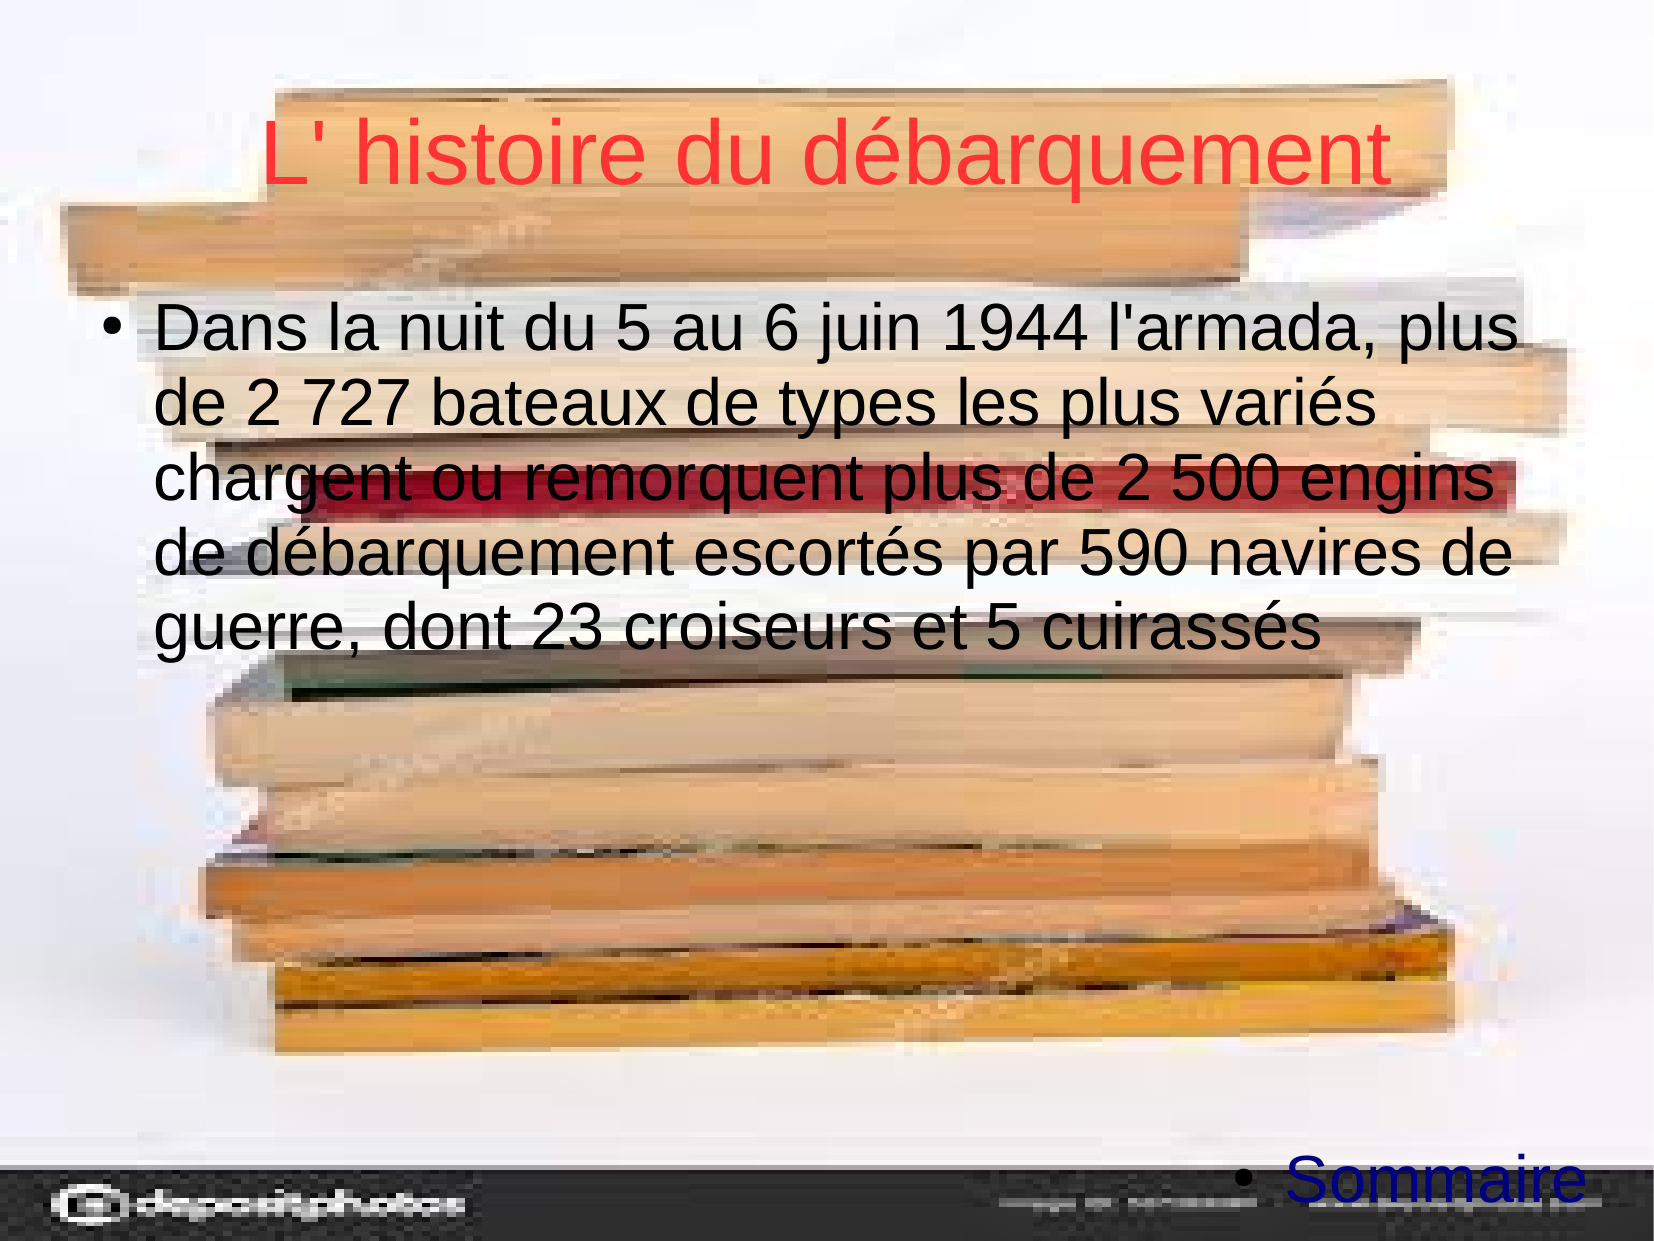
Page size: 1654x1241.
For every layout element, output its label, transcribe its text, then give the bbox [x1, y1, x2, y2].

list Dans la nuit du 5 au 6 juin 1944 l'armada, plus de 2 727 bateaux de types les plus variés chargent ou remorquent plus de 2 500 engins de débarquement escortés par 590 navires de guerre, dont 23 croiseurs et 5 cuirassés [82, 290, 1571, 1010]
text_box Sommaire [1214, 1141, 1619, 1217]
picture [0, 0, 1654, 1241]
title L' histoire du débarquement [82, 49, 1571, 257]
